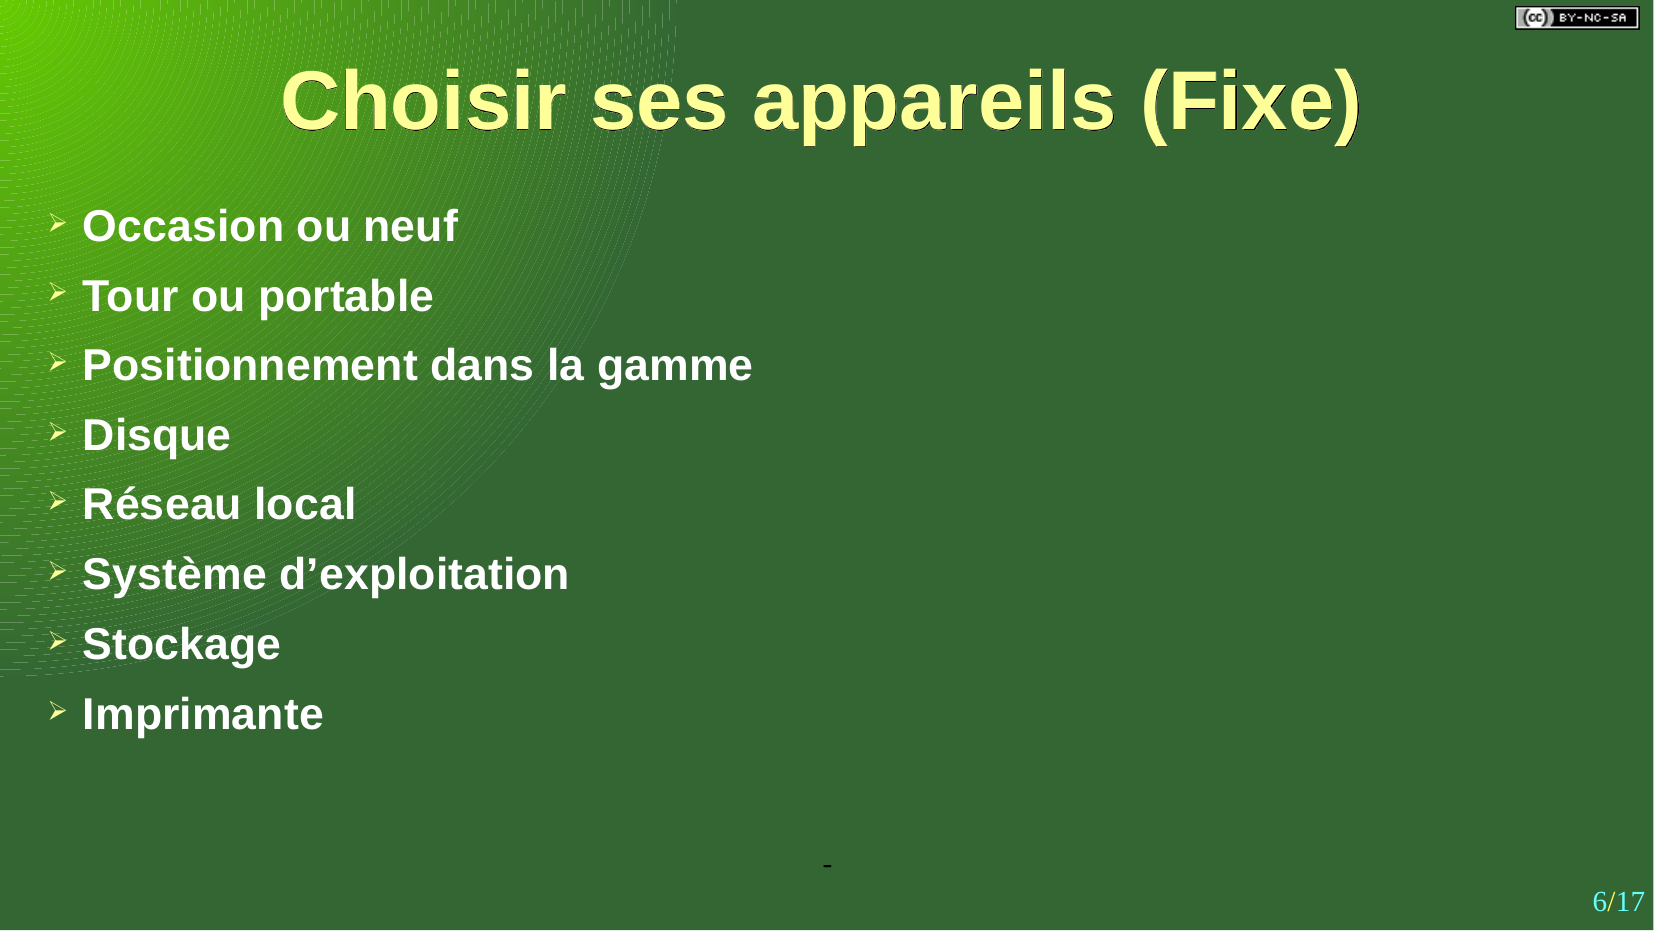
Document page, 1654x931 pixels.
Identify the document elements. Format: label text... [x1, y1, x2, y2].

picture [1515, 6, 1640, 30]
list Occasion ou neuf Tour ou portable Positionnement dans la gamme Disque Réseau local Système d’exploitation Stockage Imprimante [35, 200, 1641, 741]
title Choisir ses appareils (Fixe) [11, 23, 1632, 179]
